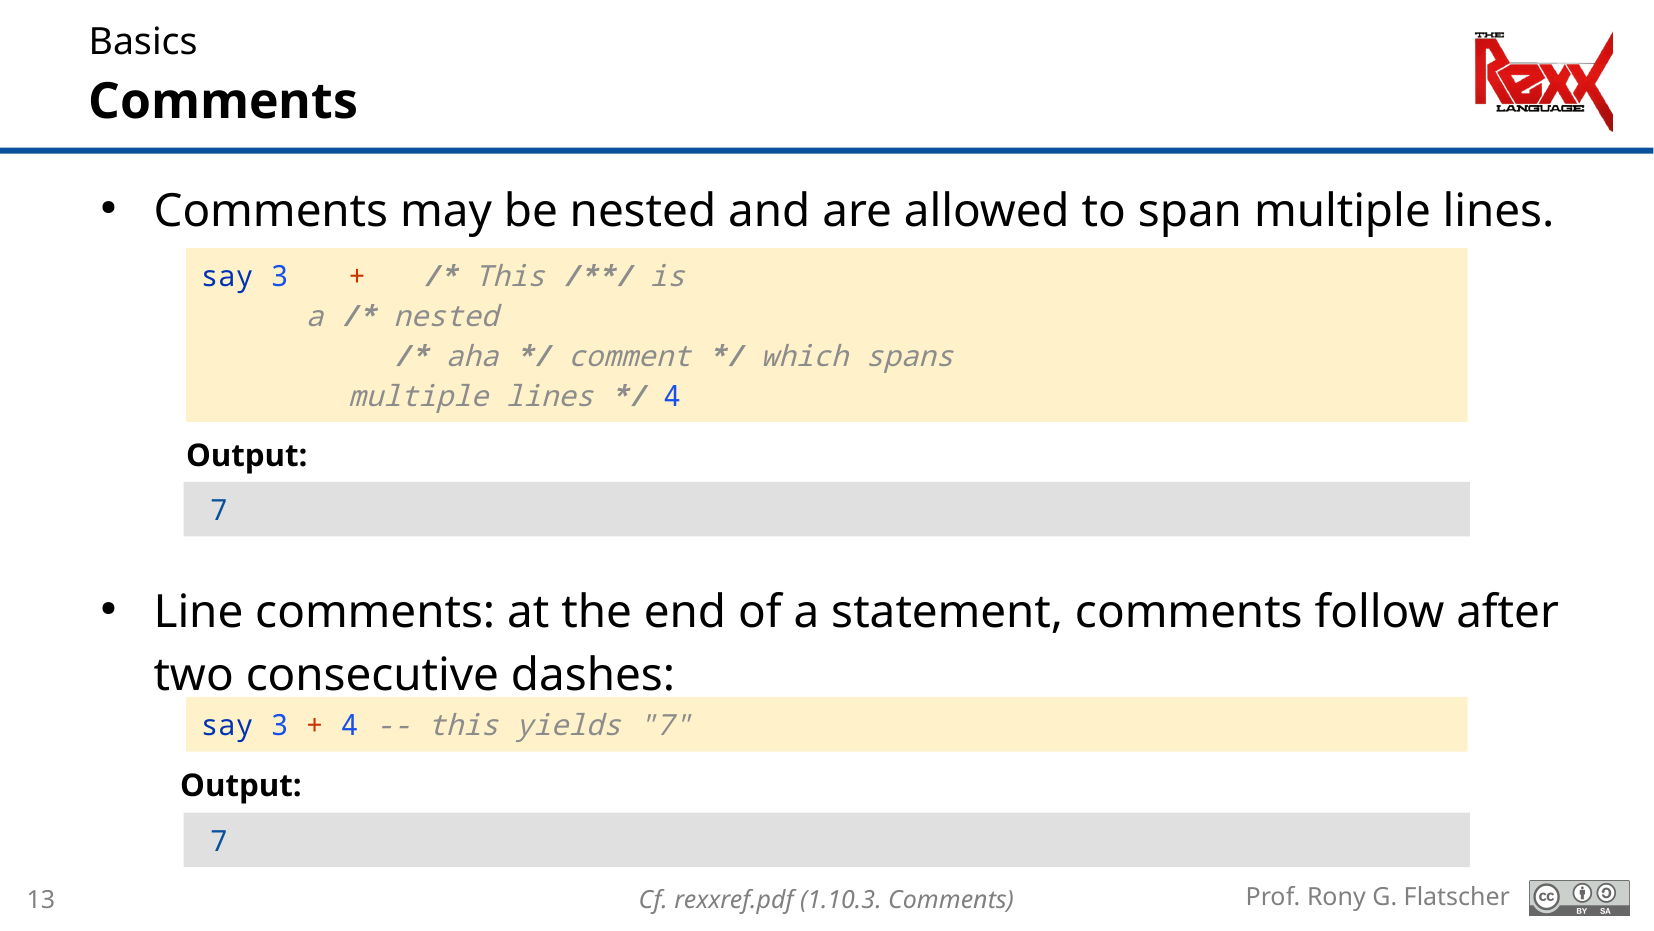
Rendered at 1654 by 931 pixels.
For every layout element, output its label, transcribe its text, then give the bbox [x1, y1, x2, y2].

text_box 7 [183, 812, 1470, 866]
text_box Cf. rexxref.pdf (1.10.3. Comments) [0, 874, 1654, 922]
text_box say 3 + 4 -- this yields "7" [186, 696, 1468, 750]
text_box Output: [171, 425, 337, 481]
text_box 7 [183, 481, 1470, 535]
text_box say 3 + /* This /**/ is a /* nested /* aha */ comment */ which spans multiple lines */ 4 [186, 248, 1468, 415]
text_box Output: [165, 755, 331, 812]
list Comments may be nested and are allowed to span multiple lines. Line comments: at the end of a statement, comments follow after two consecutive dashes: [82, 177, 1571, 680]
title Basics Comments [29, 0, 1654, 148]
